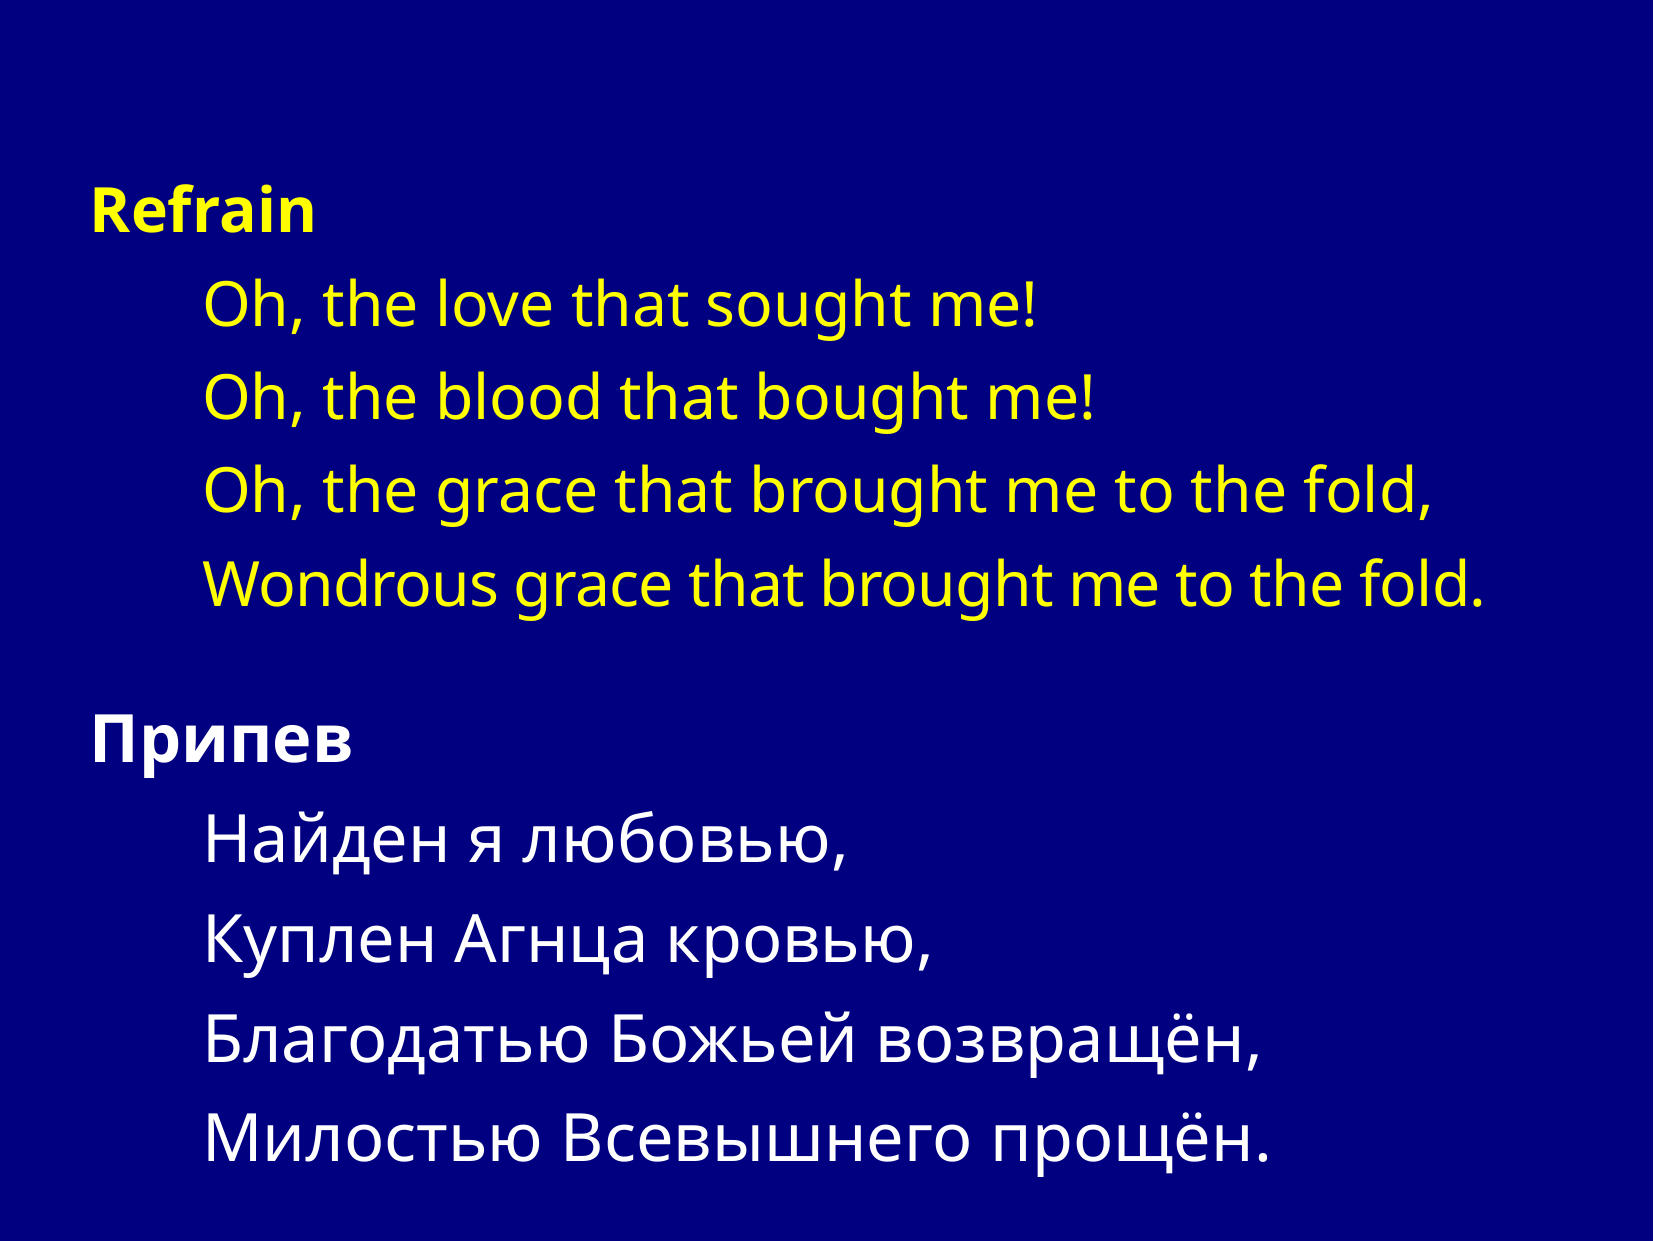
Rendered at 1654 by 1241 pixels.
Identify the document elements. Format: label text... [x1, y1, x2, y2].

text_box Refrain Oh, the love that sought me! Oh, the blood that bought me! Oh, the grace that brought me to the fold, Wondrous grace that brought me to the fold. [75, 150, 1651, 638]
text_box Припев Найден я любовью, Куплен Агнца кровью, Благодатью Божьей возвращён, Милостью Всевышнего прощён. [75, 675, 1576, 1163]
